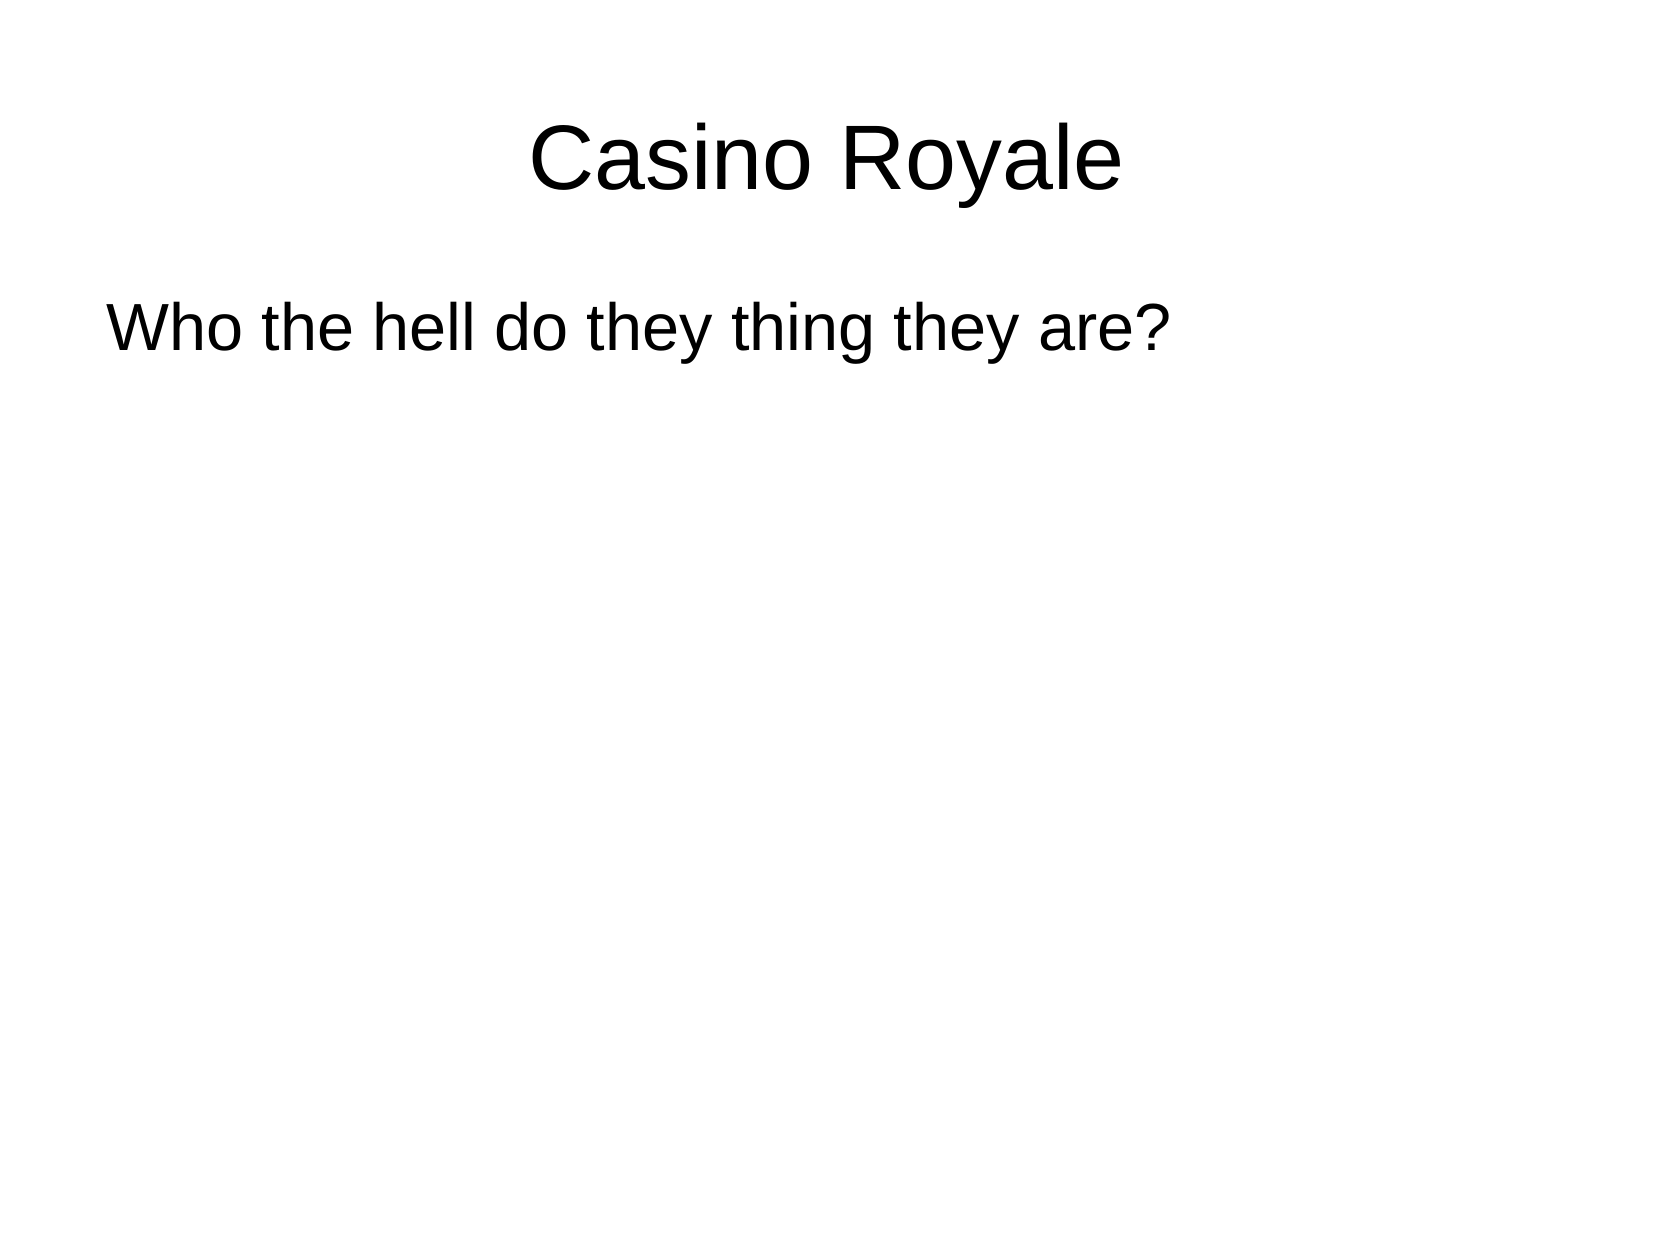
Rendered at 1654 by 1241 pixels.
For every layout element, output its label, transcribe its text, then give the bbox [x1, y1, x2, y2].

title Casino Royale [82, 49, 1571, 257]
list Who the hell do they thing they are? [106, 283, 1595, 1003]
